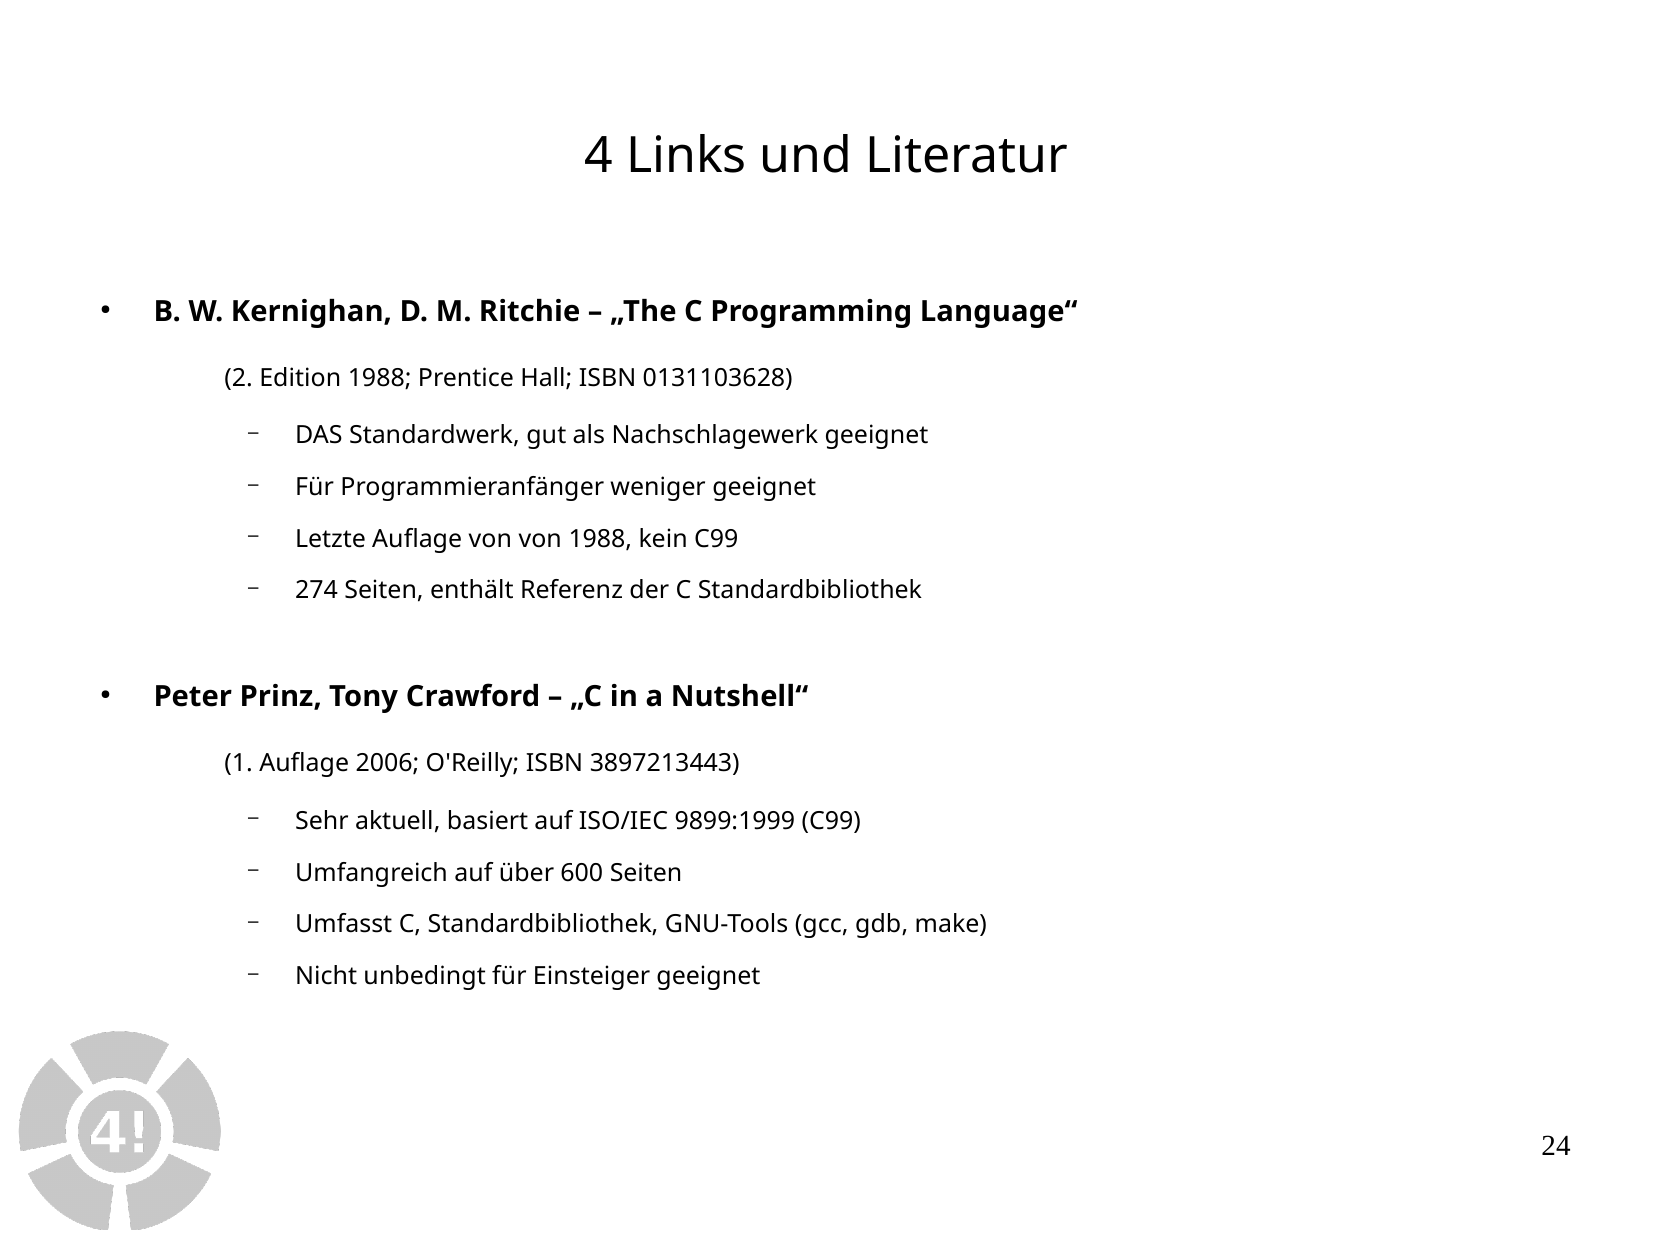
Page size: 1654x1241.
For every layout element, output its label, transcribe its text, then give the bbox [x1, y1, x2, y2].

list B. W. Kernighan, D. M. Ritchie – „The C Programming Language“ (2. Edition 1988; Prentice Hall; ISBN 0131103628) DAS Standardwerk, gut als Nachschlagewerk geeignet Für Programmieranfänger weniger geeignet Letzte Auflage von von 1988, kein C99 274 Seiten, enthält Referenz der C Standardbibliothek Peter Prinz, Tony Crawford – „C in a Nutshell“ (1. Auflage 2006; O'Reilly; ISBN 3897213443) Sehr aktuell, basiert auf ISO/IEC 9899:1999 (C99) Umfangreich auf über 600 Seiten Umfasst C, Standardbibliothek, GNU-Tools (gcc, gdb, make) Nicht unbedingt für Einsteiger geeignet [82, 290, 1607, 1109]
title 4 Links und Literatur [82, 49, 1571, 257]
picture [11, 1031, 226, 1230]
